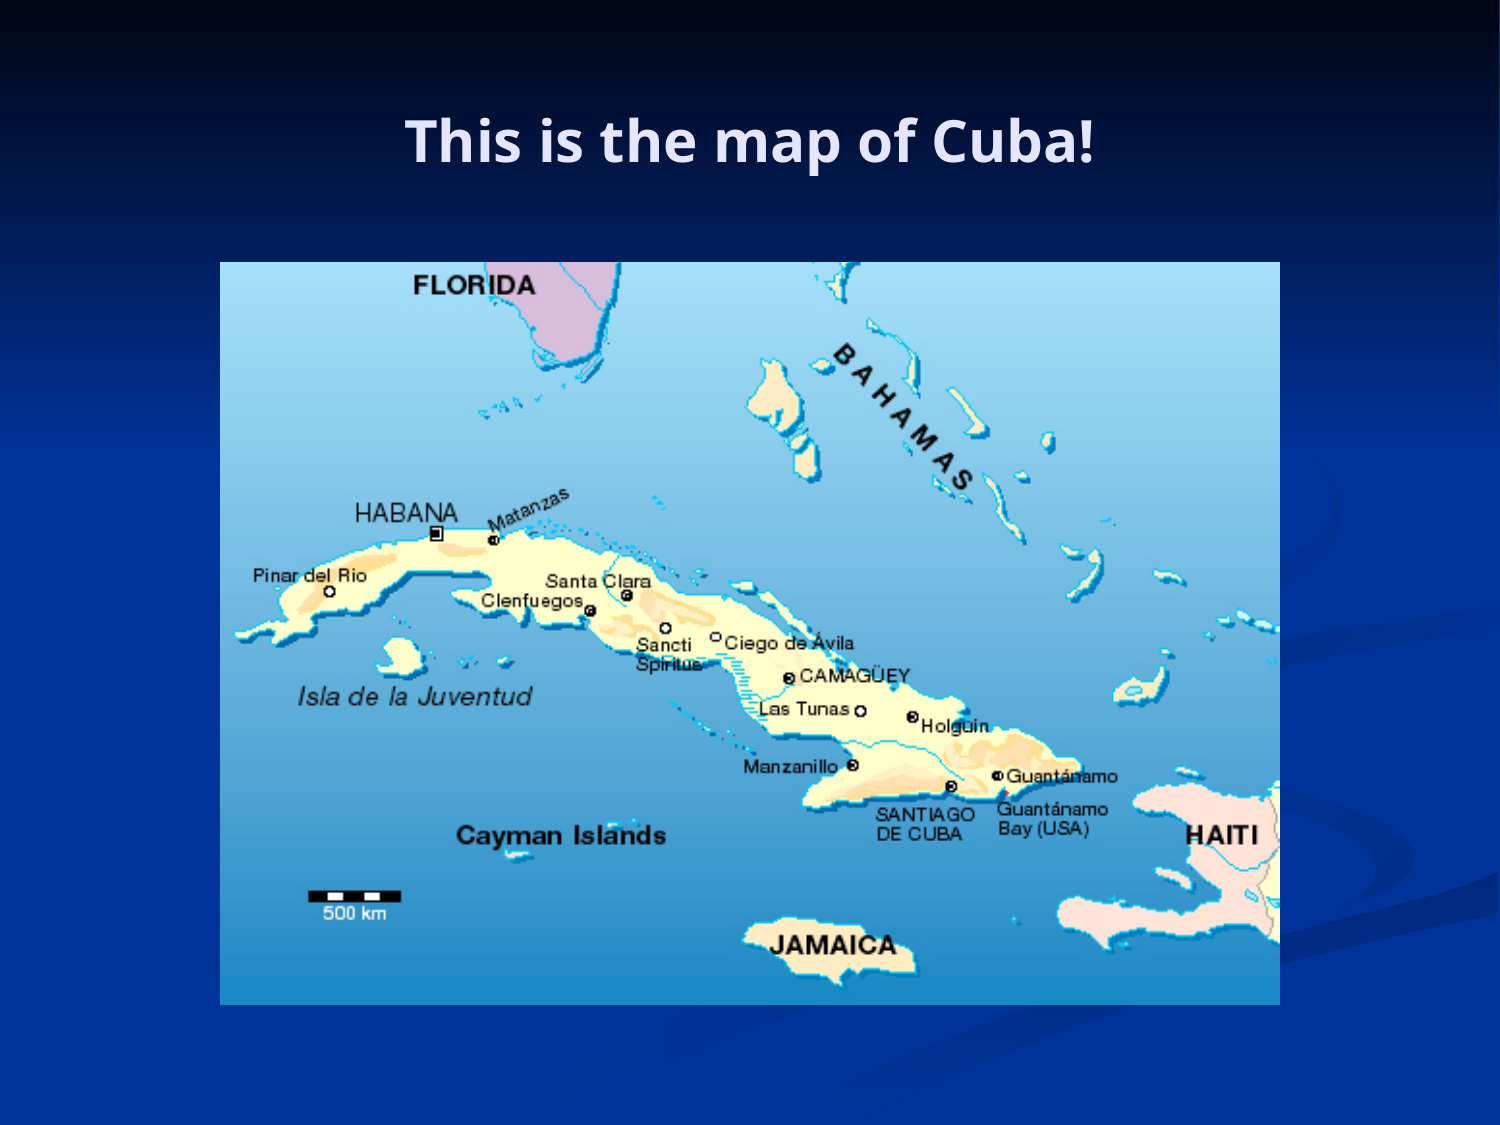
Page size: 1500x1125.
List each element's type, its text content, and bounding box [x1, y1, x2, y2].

picture [220, 262, 1280, 1005]
title This is the map of Cuba! [75, 45, 1425, 233]
